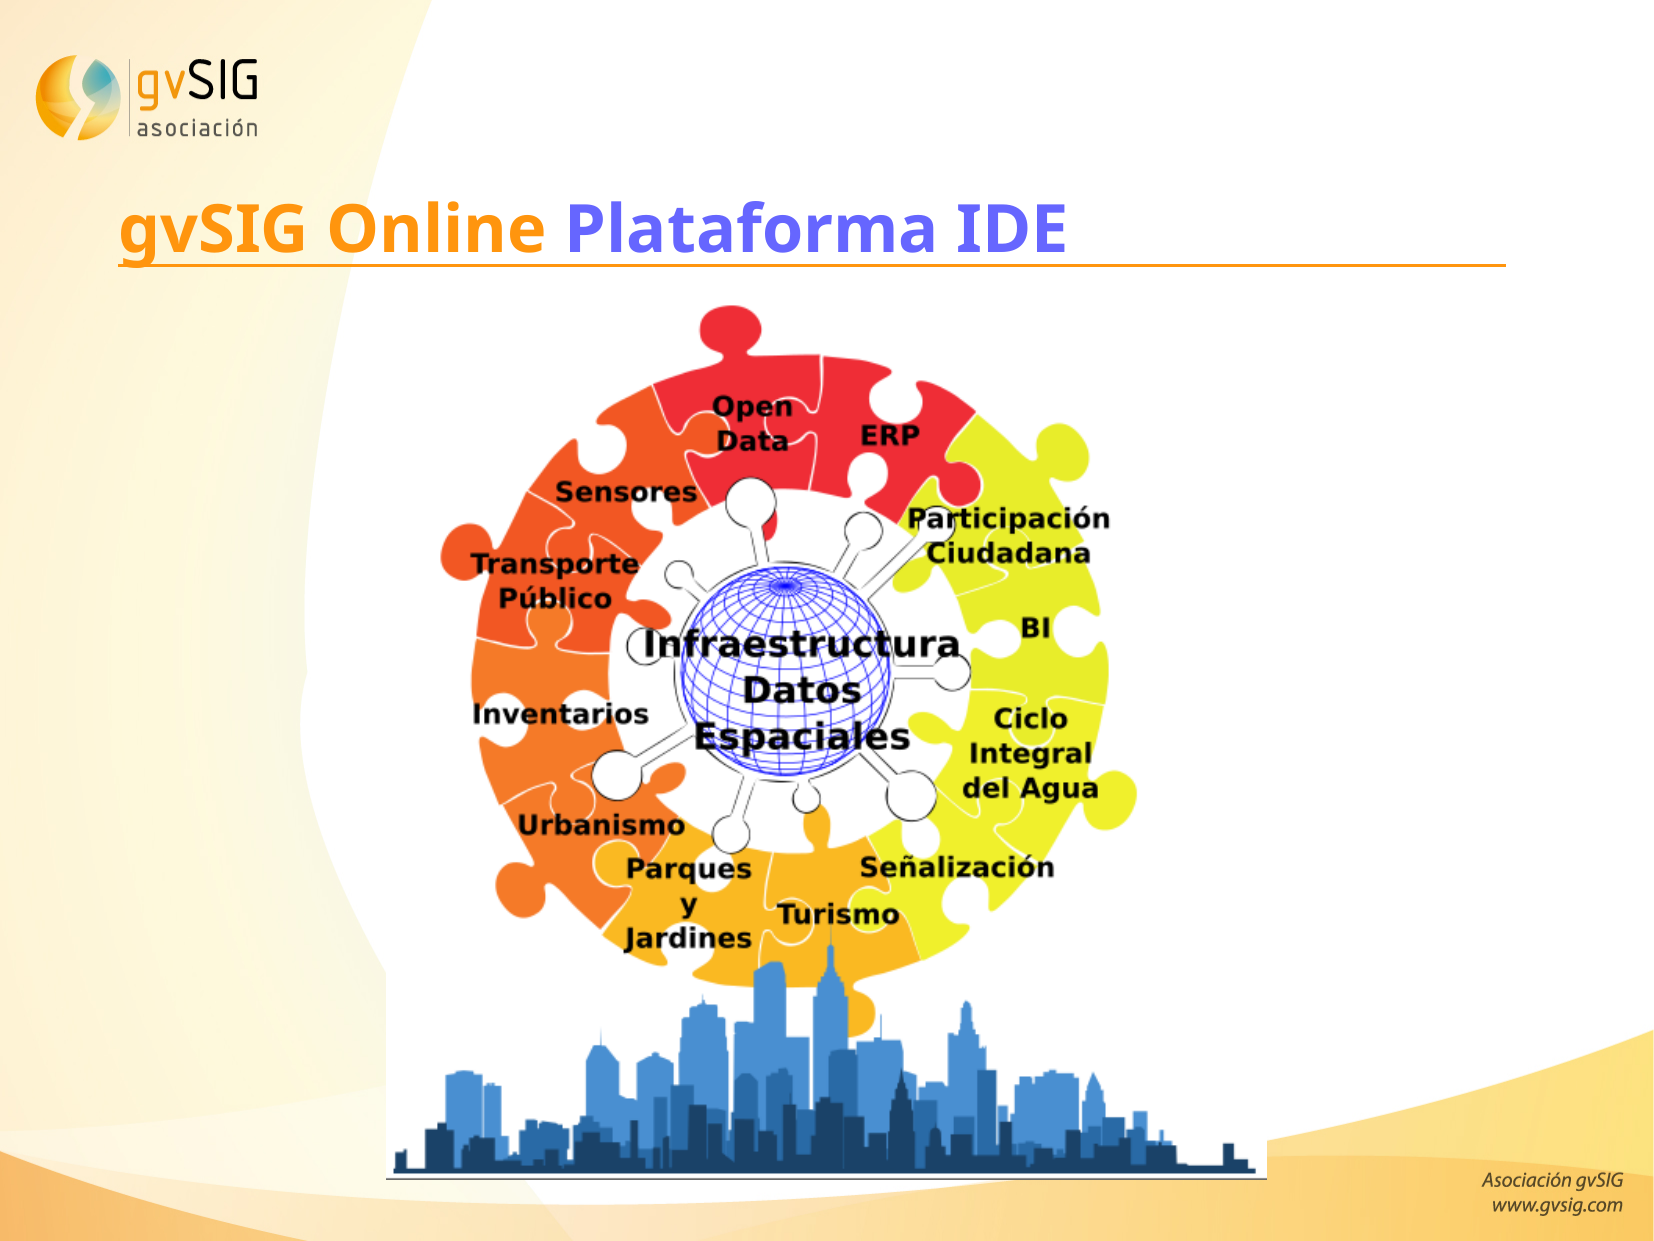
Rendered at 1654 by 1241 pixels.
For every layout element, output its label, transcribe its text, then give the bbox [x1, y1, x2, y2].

title gvSIG Online Plataforma IDE [118, 177, 1607, 276]
picture [0, 0, 1654, 1241]
